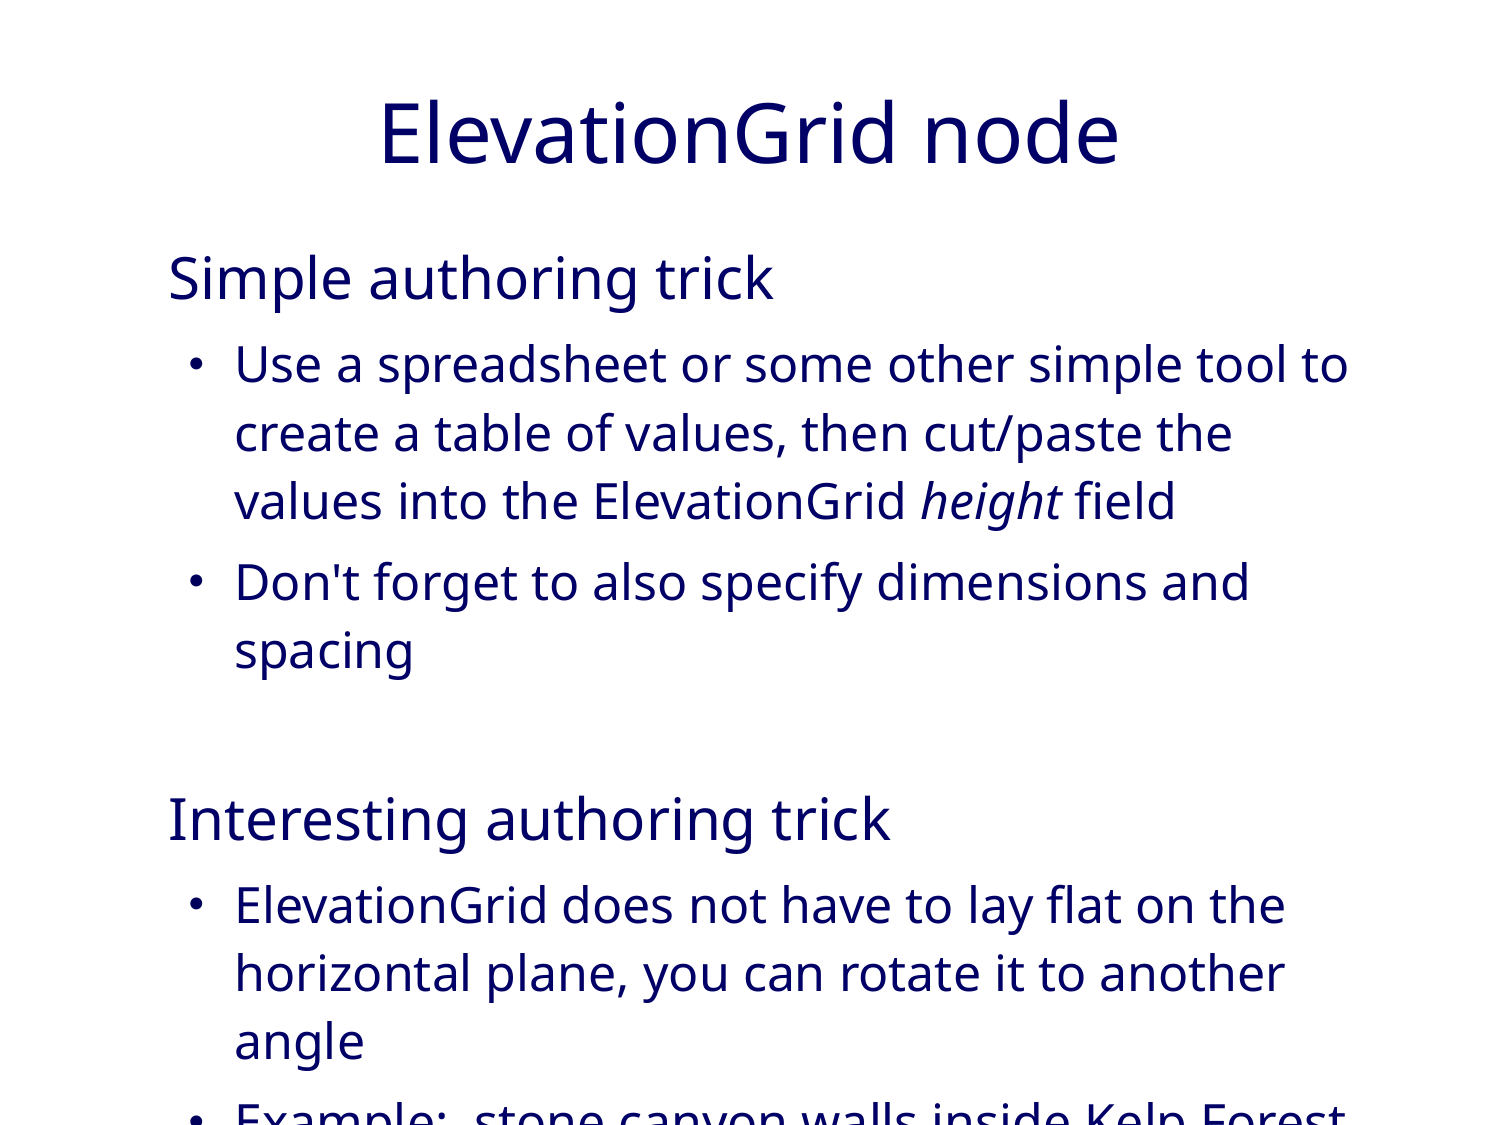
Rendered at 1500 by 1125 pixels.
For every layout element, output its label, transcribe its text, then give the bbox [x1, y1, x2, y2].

title ElevationGrid node [112, 44, 1388, 218]
list Simple authoring trick Use a spreadsheet or some other simple tool to create a table of values, then cut/paste the values into the ElevationGrid height field Don't forget to also specify dimensions and spacing Interesting authoring trick ElevationGrid does not have to lay flat on the horizontal plane, you can rotate it to another angle Example: stone canyon walls inside Kelp Forest exhibit [112, 237, 1388, 998]
